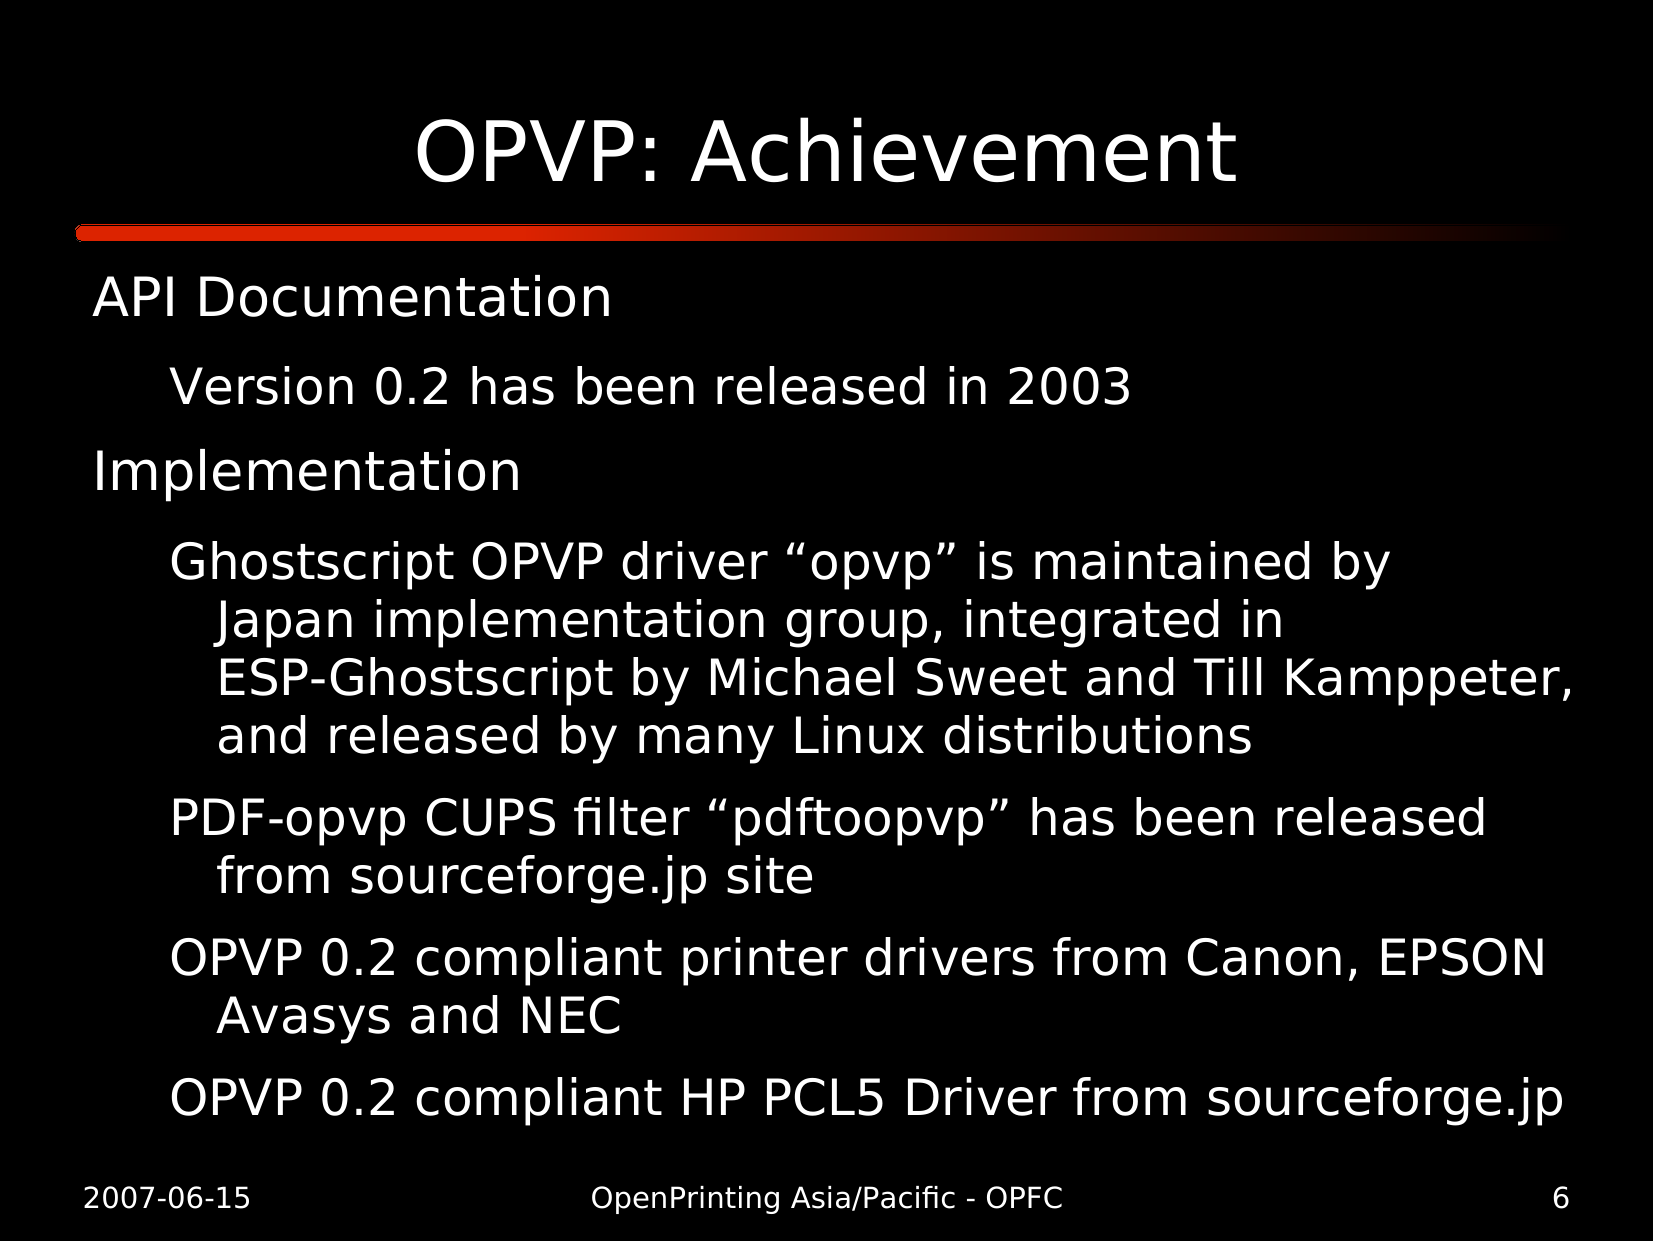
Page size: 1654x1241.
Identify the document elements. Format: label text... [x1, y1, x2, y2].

title OPVP: Achievement [82, 49, 1571, 257]
list API Documentation Version 0.2 has been released in 2003 Implementation Ghostscript OPVP driver “opvp” is maintained by Japan implementation group, integrated in ESP-Ghostscript by Michael Sweet and Till Kamppeter, and released by many Linux distributions PDF-opvp CUPS filter “pdftoopvp” has been released from sourceforge.jp site OPVP 0.2 compliant printer drivers from Canon, EPSON Avasys and NEC OPVP 0.2 compliant HP PCL5 Driver from sourceforge.jp [75, 265, 1595, 1241]
